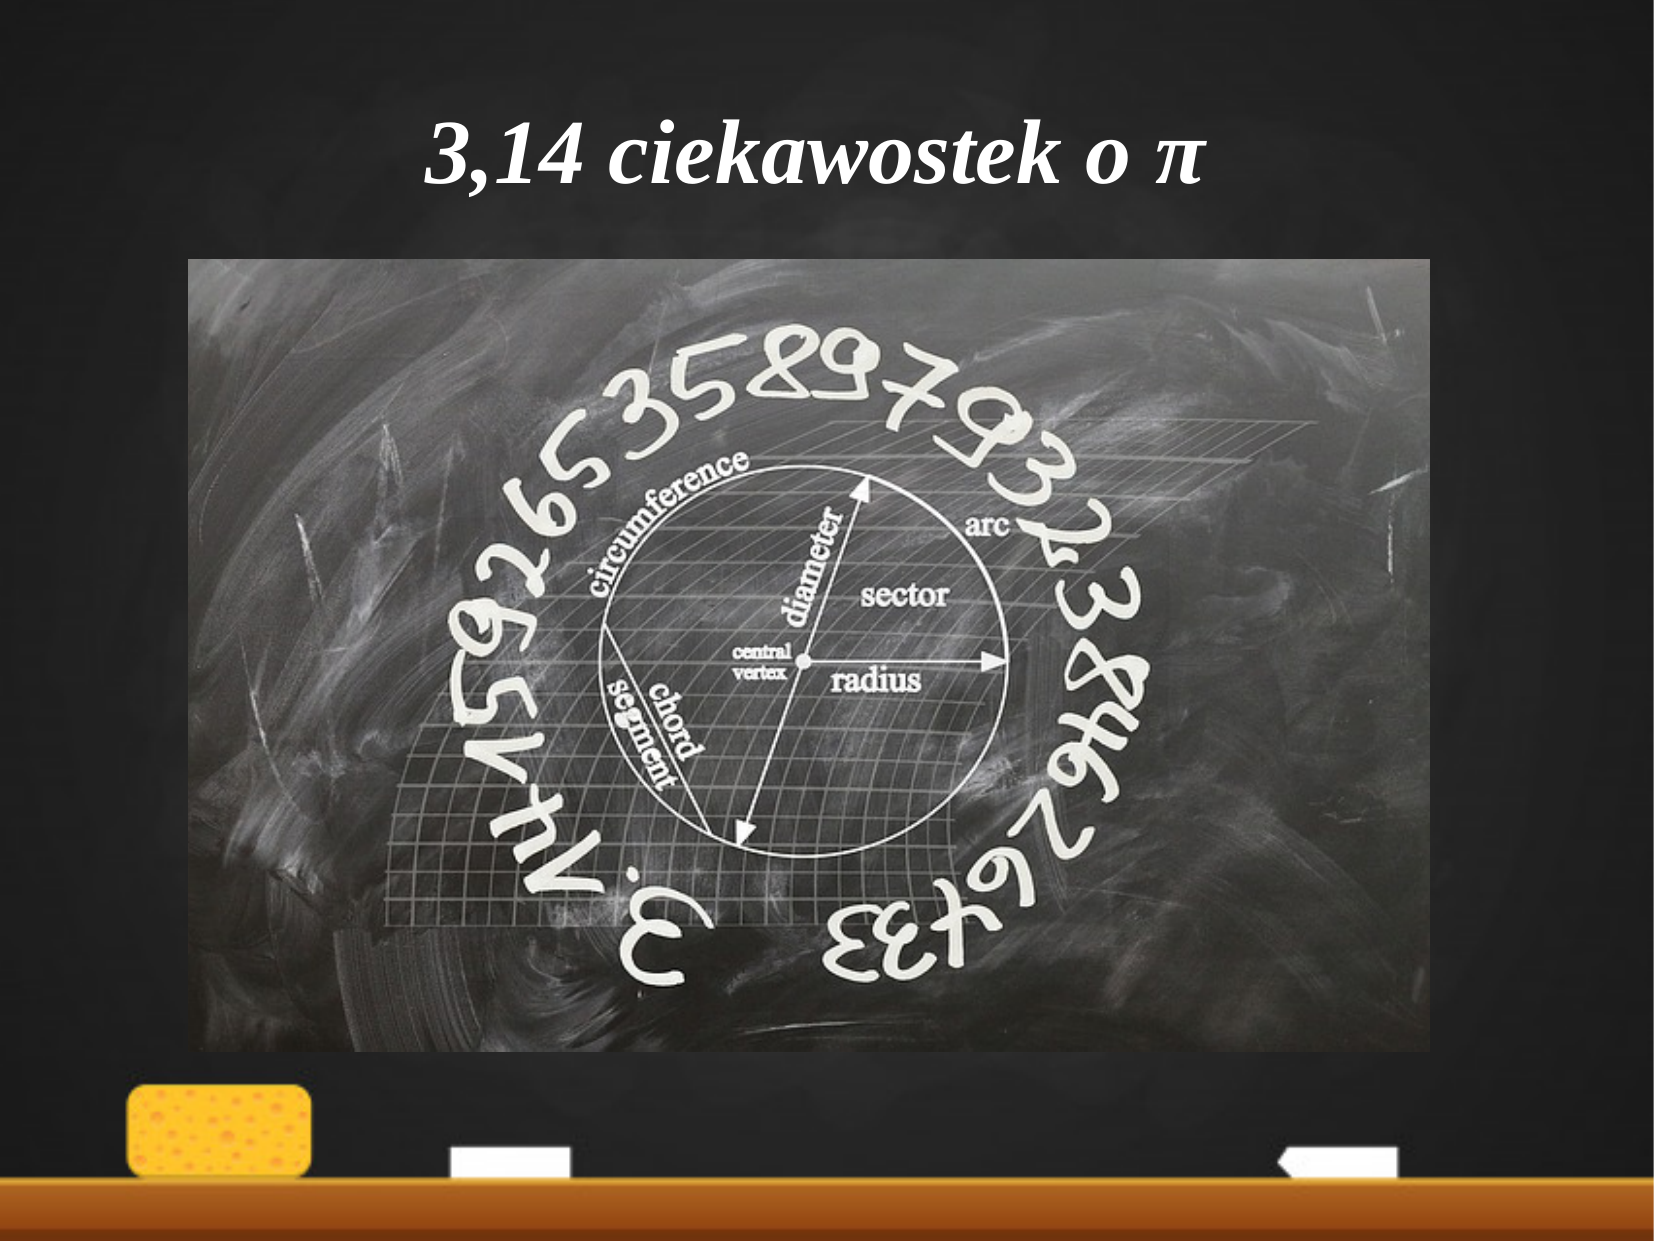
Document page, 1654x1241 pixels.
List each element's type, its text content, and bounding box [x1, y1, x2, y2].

title 3,14 ciekawostek o π [82, 49, 1571, 257]
picture [0, 0, 1654, 1241]
